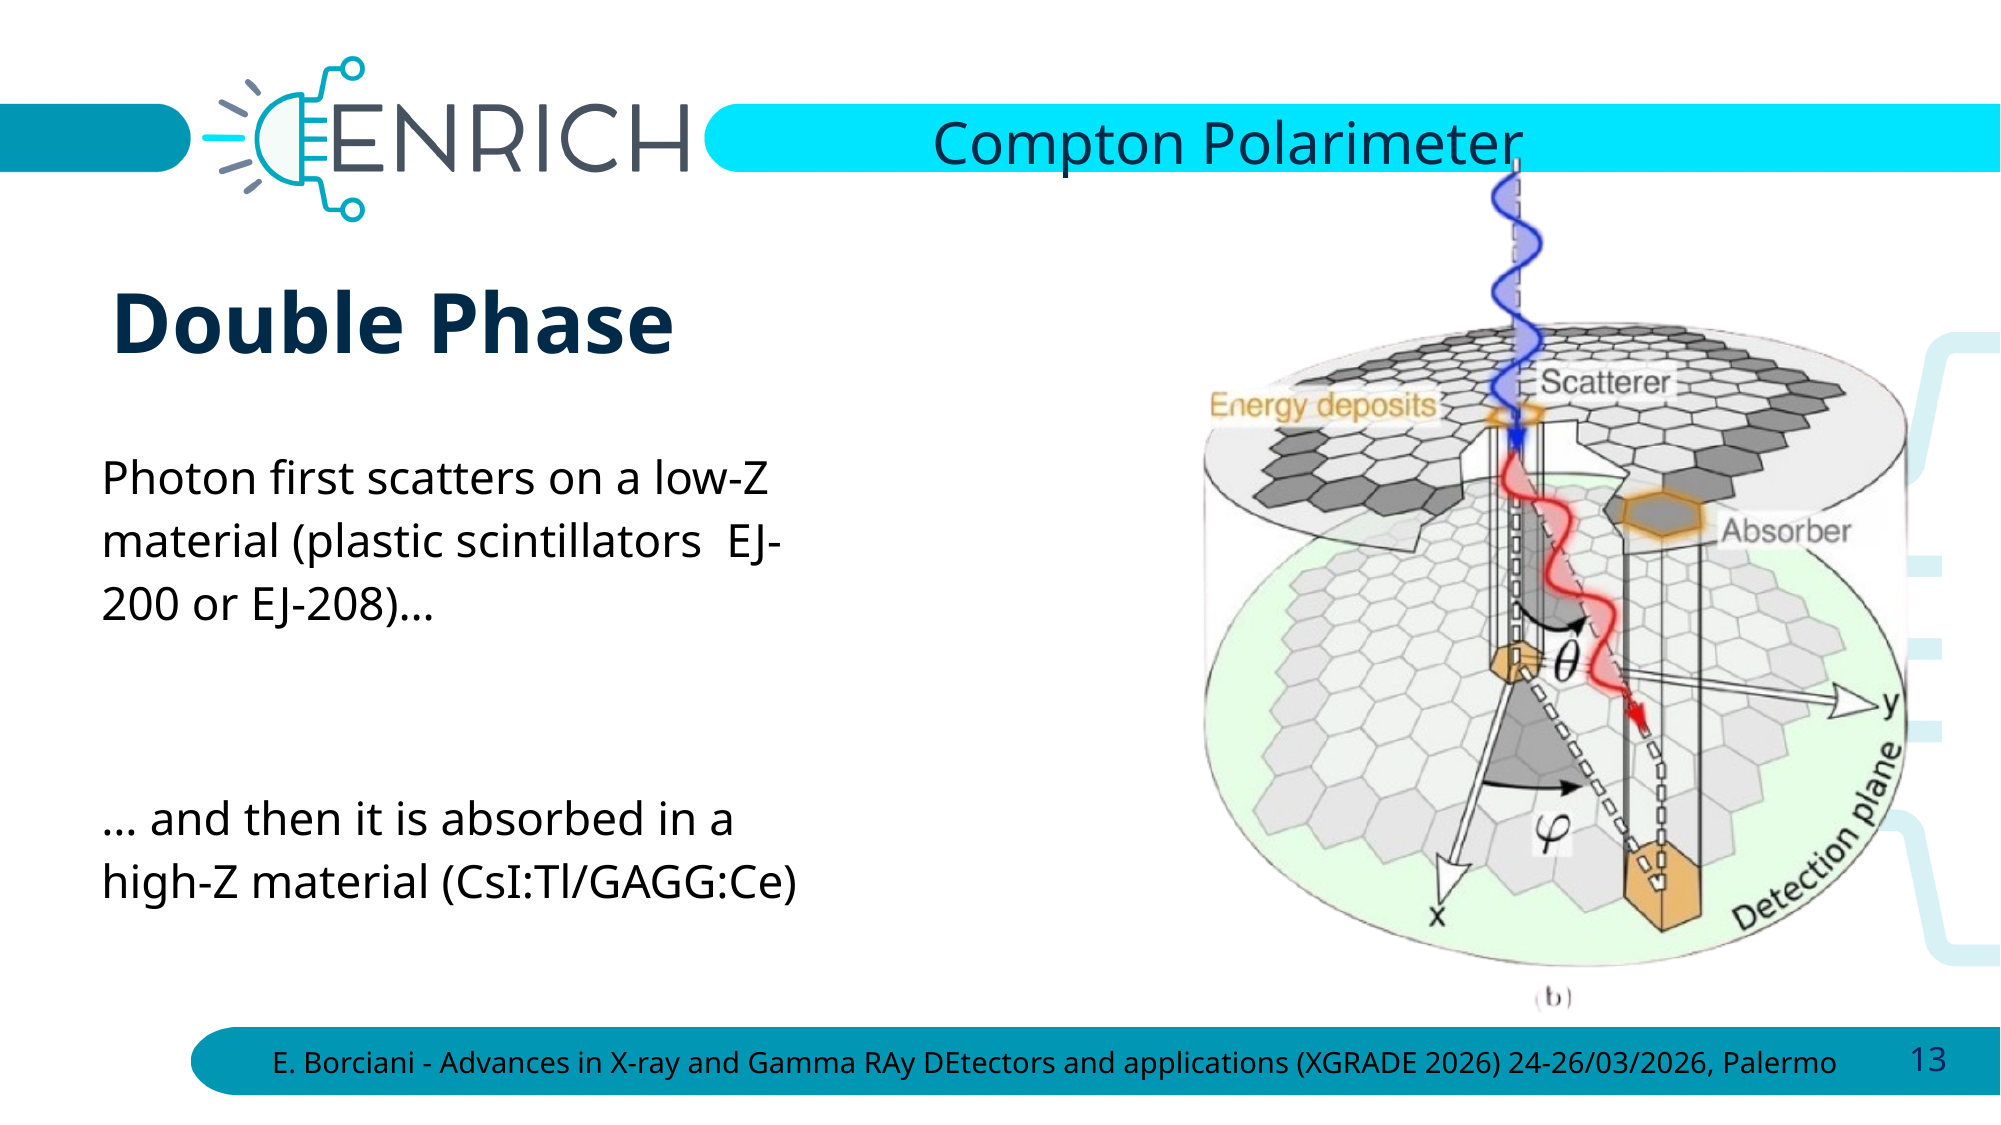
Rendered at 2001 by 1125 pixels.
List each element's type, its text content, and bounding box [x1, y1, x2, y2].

text_box Double Phase [96, 262, 900, 378]
picture [0, 0, 2001, 1125]
slide_number <number> [1512, 1031, 1963, 1092]
text_box Compton Polarimeter [917, 98, 1650, 184]
text_box E. Borciani - Advances in X-ray and Gamma RAy DEtectors and applications (XGRADE 2026) 24-26/03/2026, Palermo [863, 1037, 1512, 1087]
text_box Photon first scatters on a low-Z material (plastic scintillators EJ-200 or EJ-208)…​ ​ … and then it is absorbed in a high-Z material (CsI:Tl/GAGG:Ce)​ ​ ​ [86, 438, 863, 1125]
